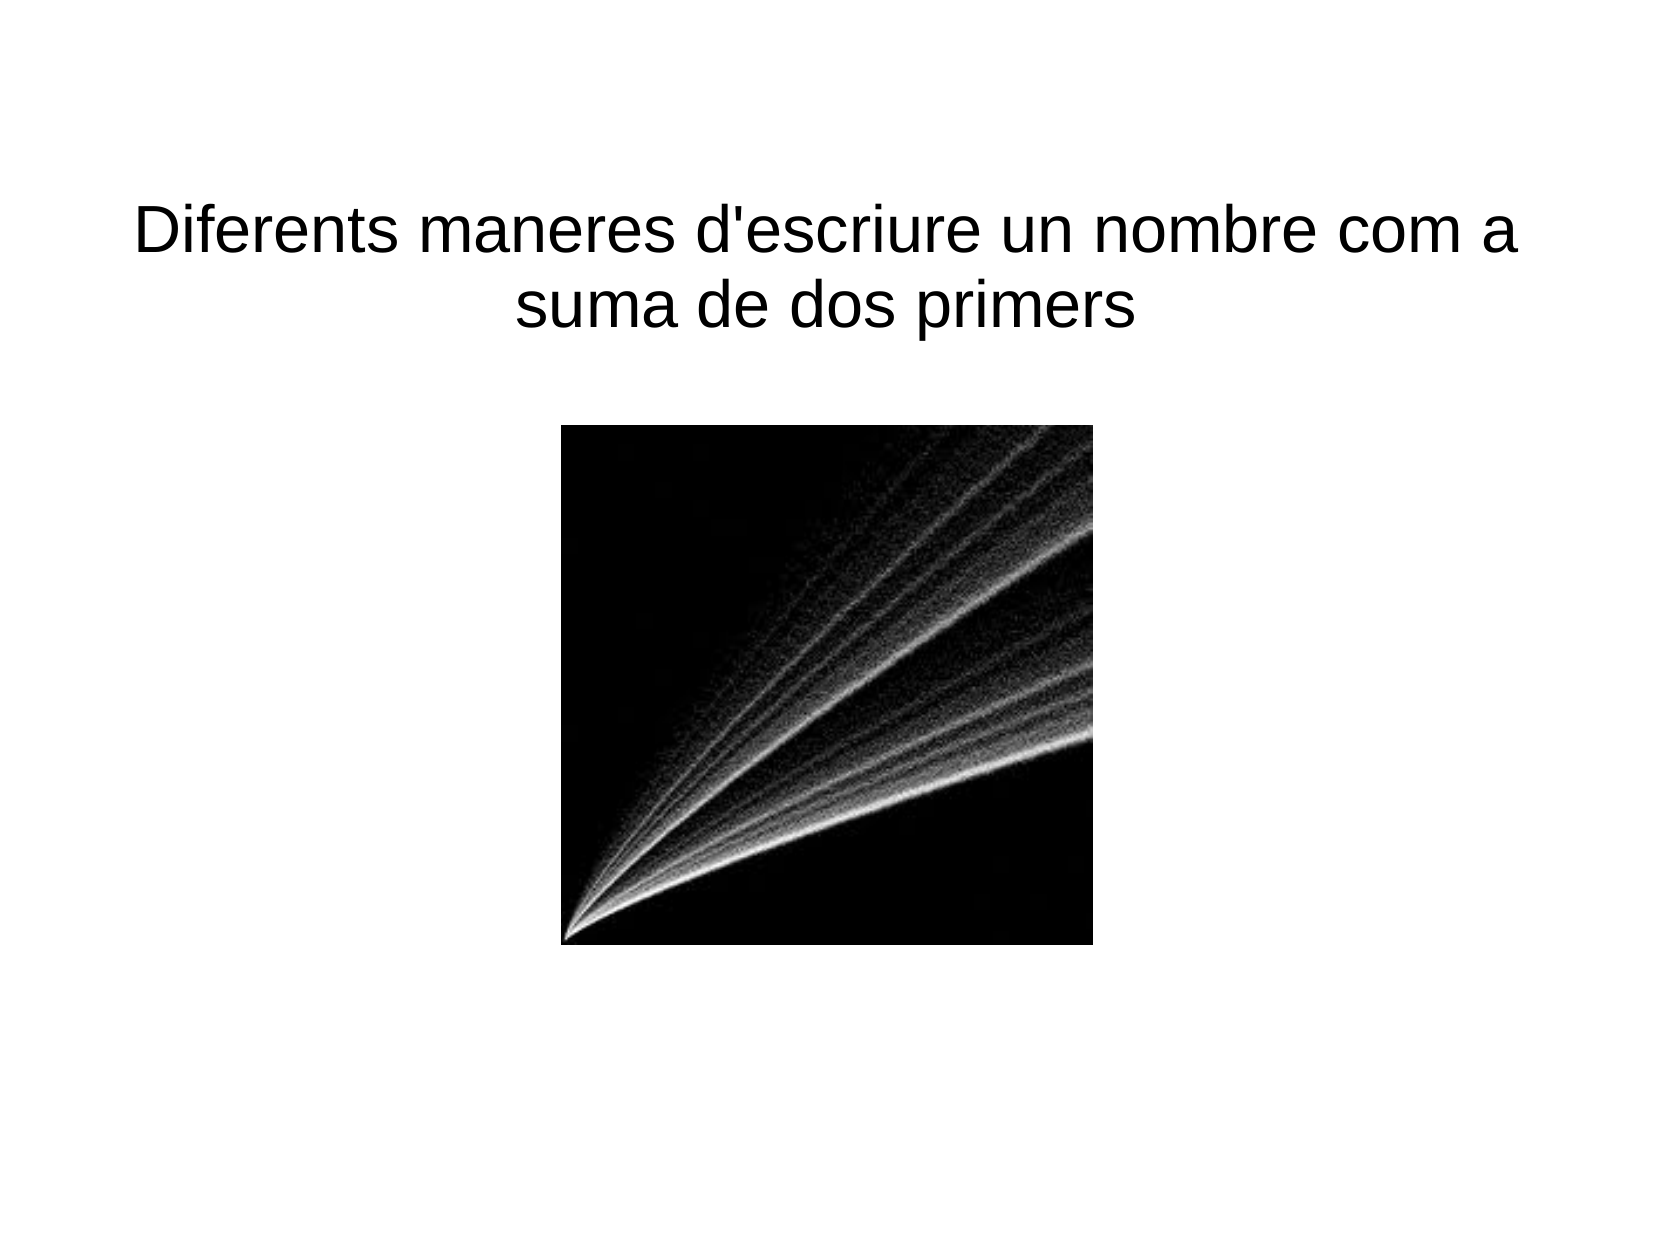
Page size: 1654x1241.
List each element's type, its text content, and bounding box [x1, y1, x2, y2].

picture [561, 425, 1093, 945]
subtitle Diferents maneres d'escriure un nombre com a suma de dos primers [82, 114, 1571, 420]
